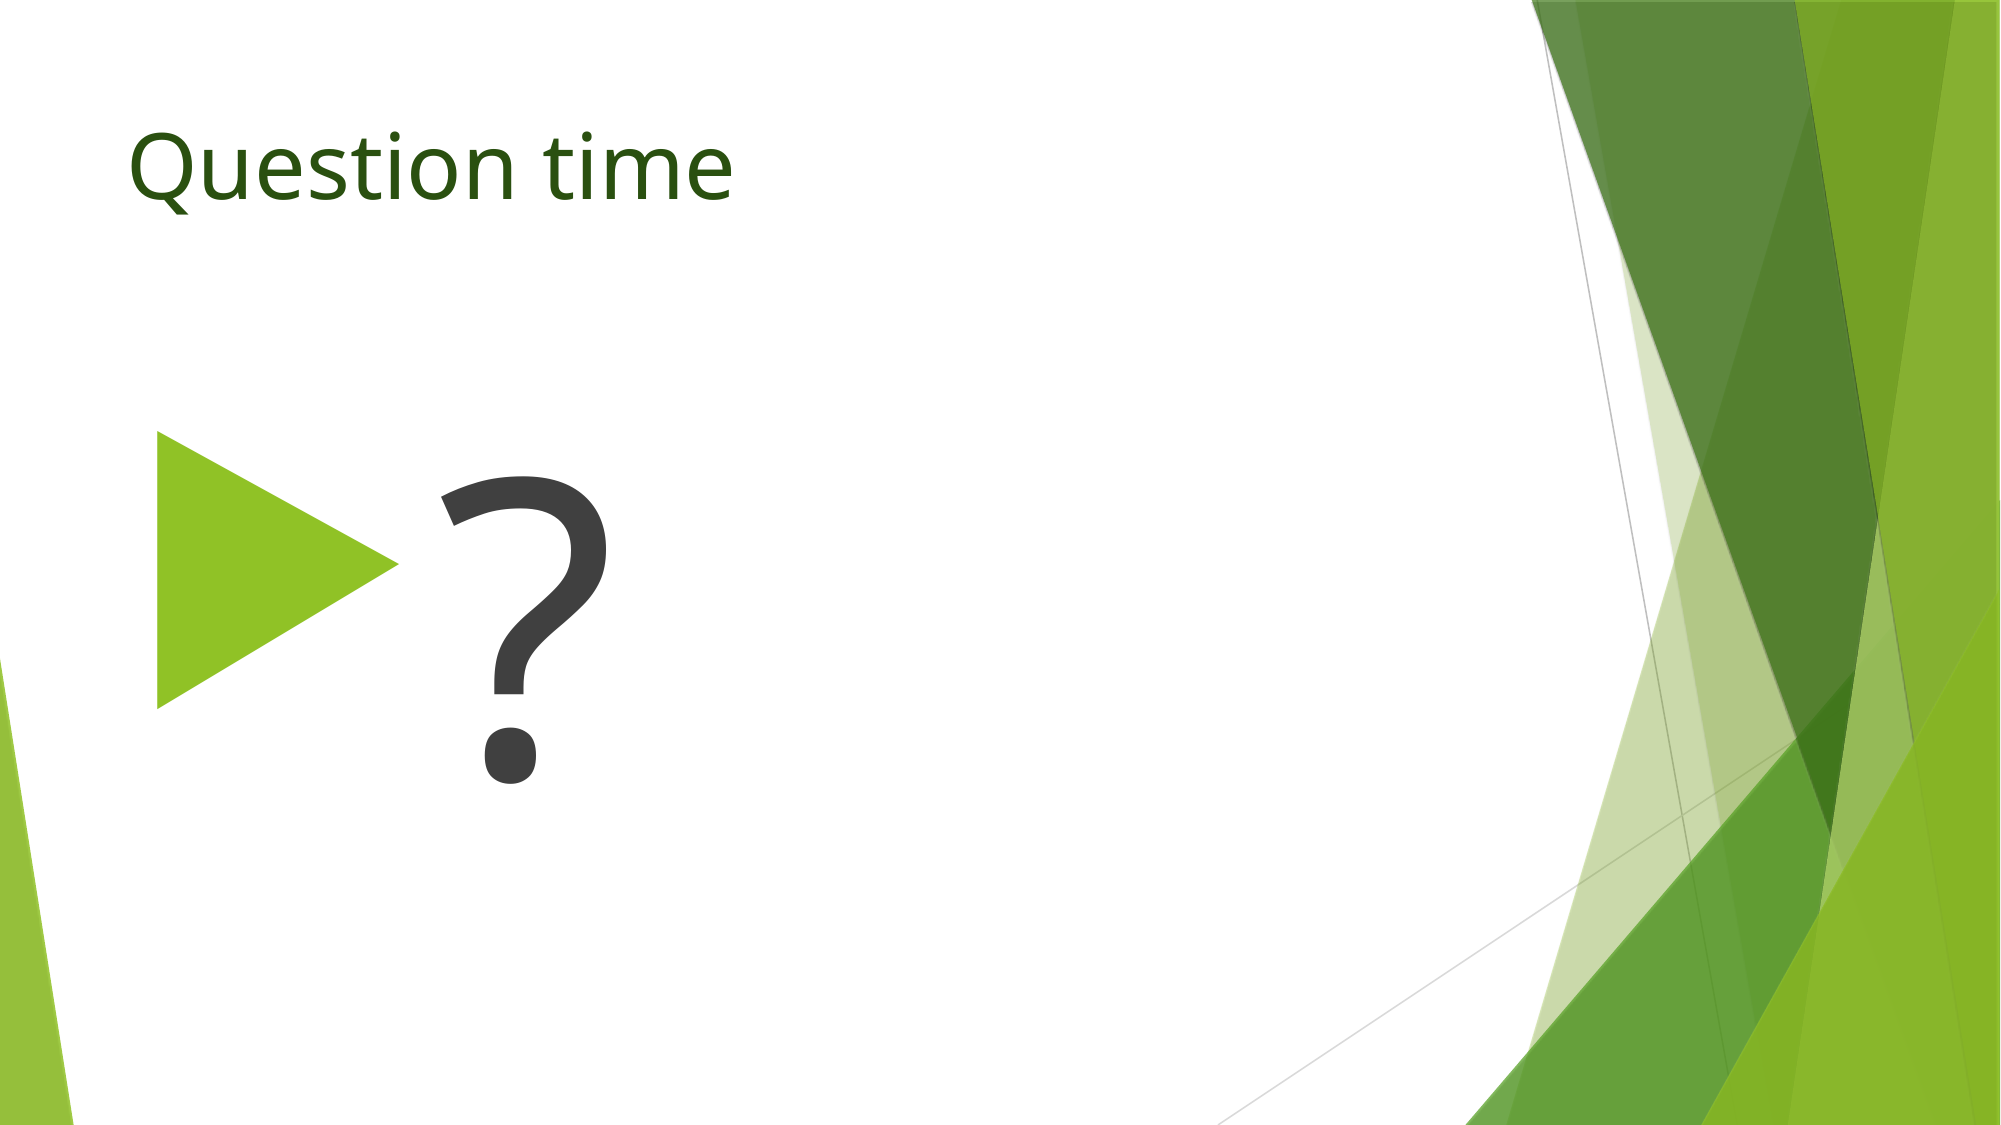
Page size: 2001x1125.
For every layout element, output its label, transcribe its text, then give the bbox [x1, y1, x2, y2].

list ? [111, 354, 1522, 992]
title Question time [111, 99, 1522, 317]
